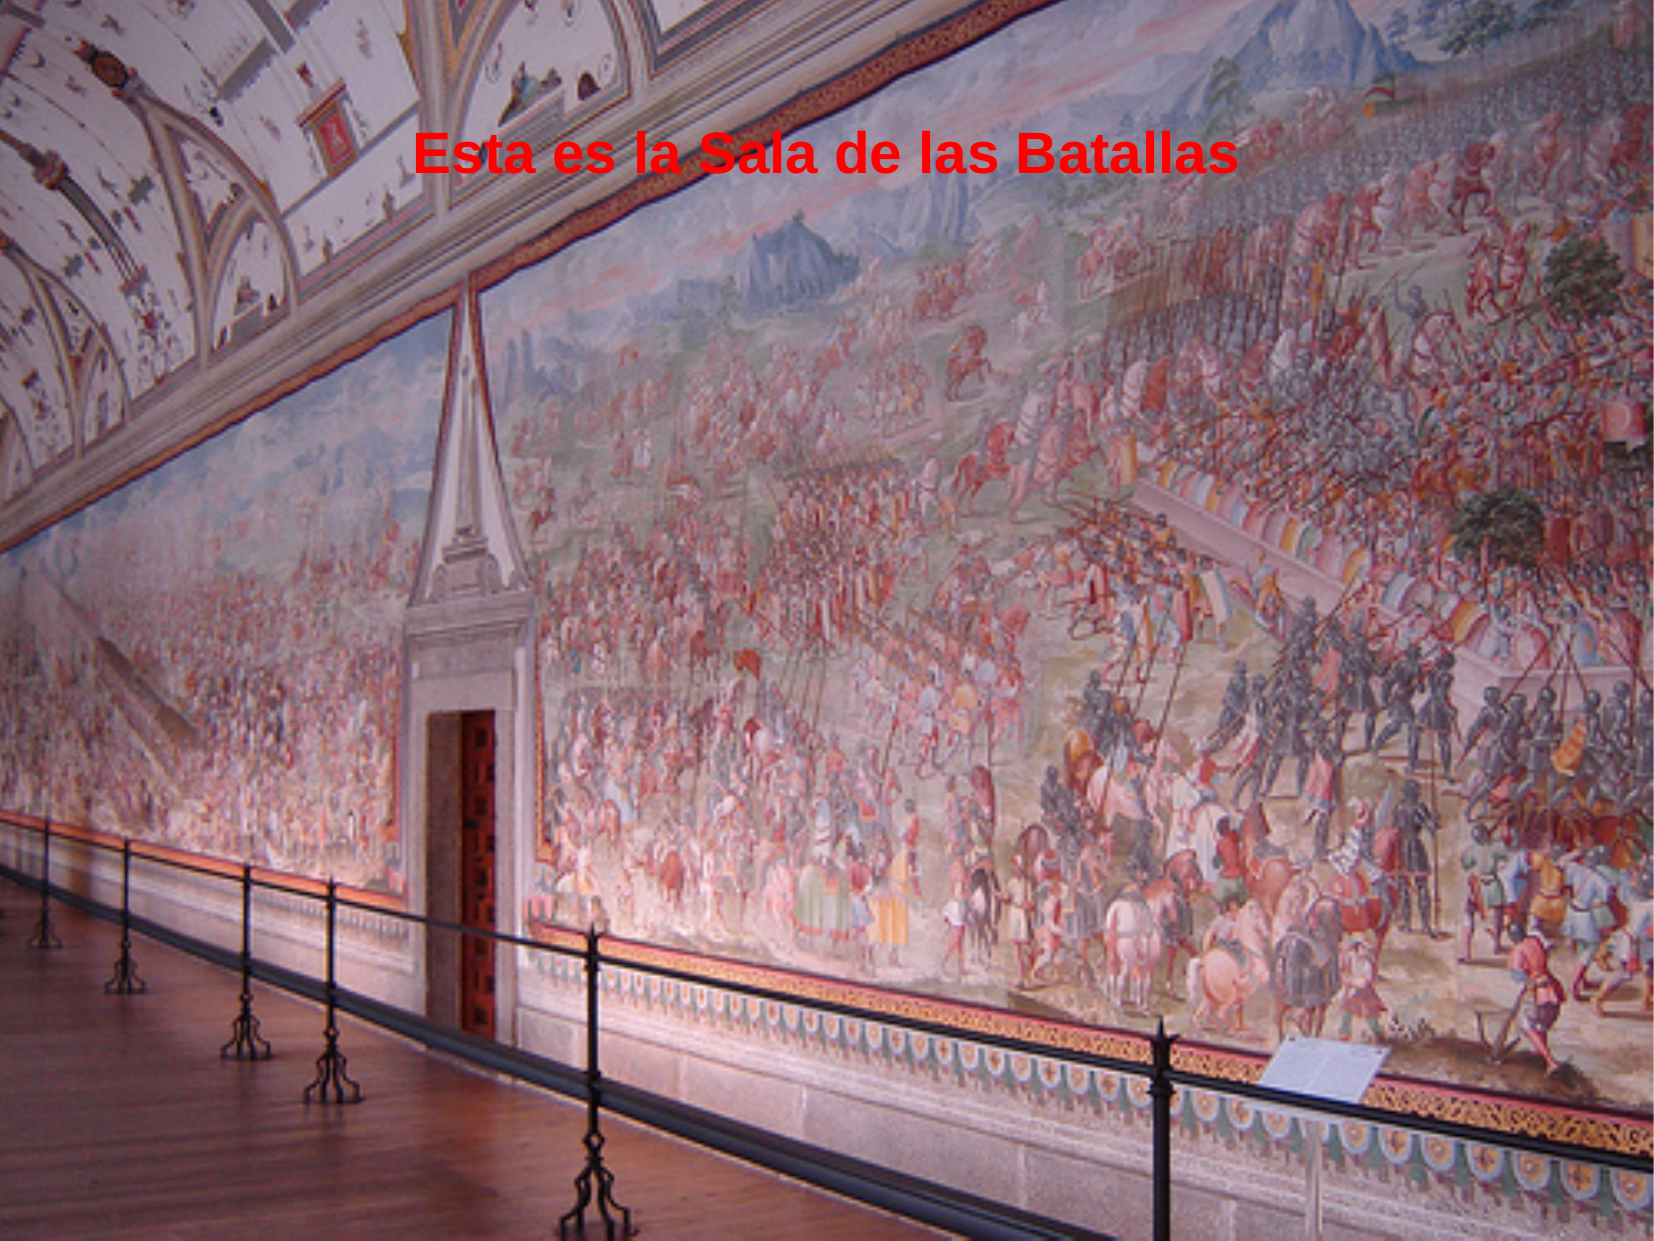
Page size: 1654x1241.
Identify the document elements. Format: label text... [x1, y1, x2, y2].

picture [0, 0, 1654, 1241]
title Esta es la Sala de las Batallas [82, 49, 1571, 257]
